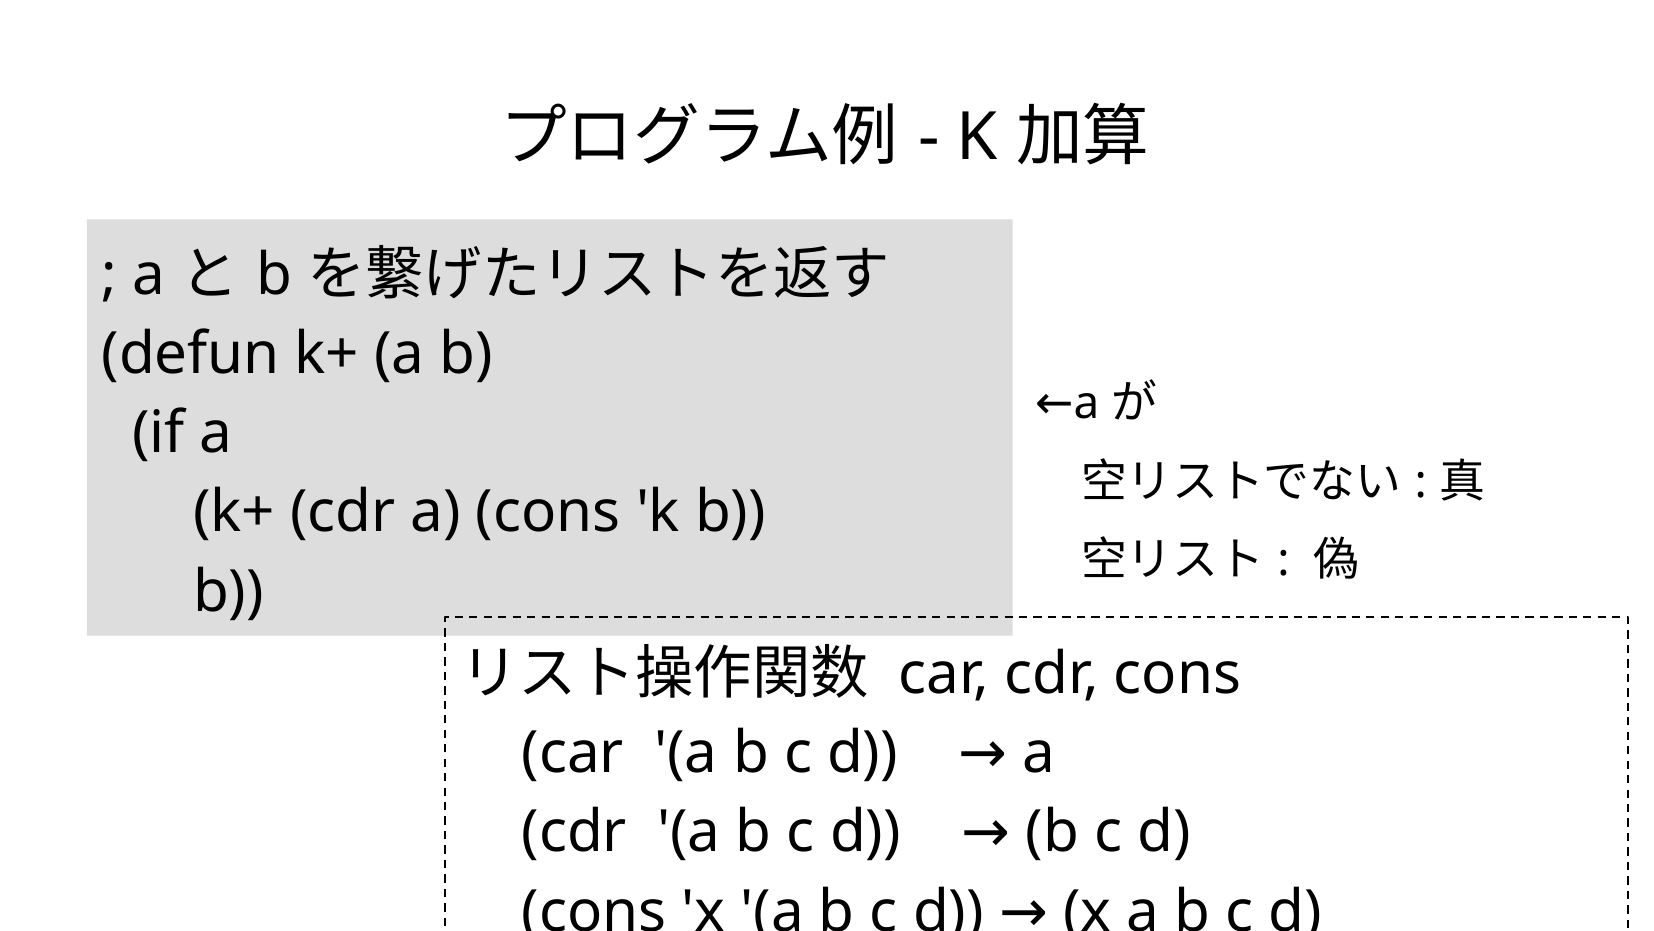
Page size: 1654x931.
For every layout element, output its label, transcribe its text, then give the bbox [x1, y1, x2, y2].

text_box ; aとbを繋げたリストを返す (defun k+ (a b) (if a (k+ (cdr a) (cons 'k b)) b)) [86, 219, 1013, 557]
text_box リスト操作関数 car, cdr, cons (car '(a b c d)) → a (cdr '(a b c d)) → (b c d) (cons 'x '(a b c d)) → (x a b c d) [444, 617, 1629, 893]
text_box プログラム例- K加算 [75, 75, 1576, 164]
text_box ←aが 空リストでない:真 空リスト: 偽 [1020, 358, 1613, 549]
